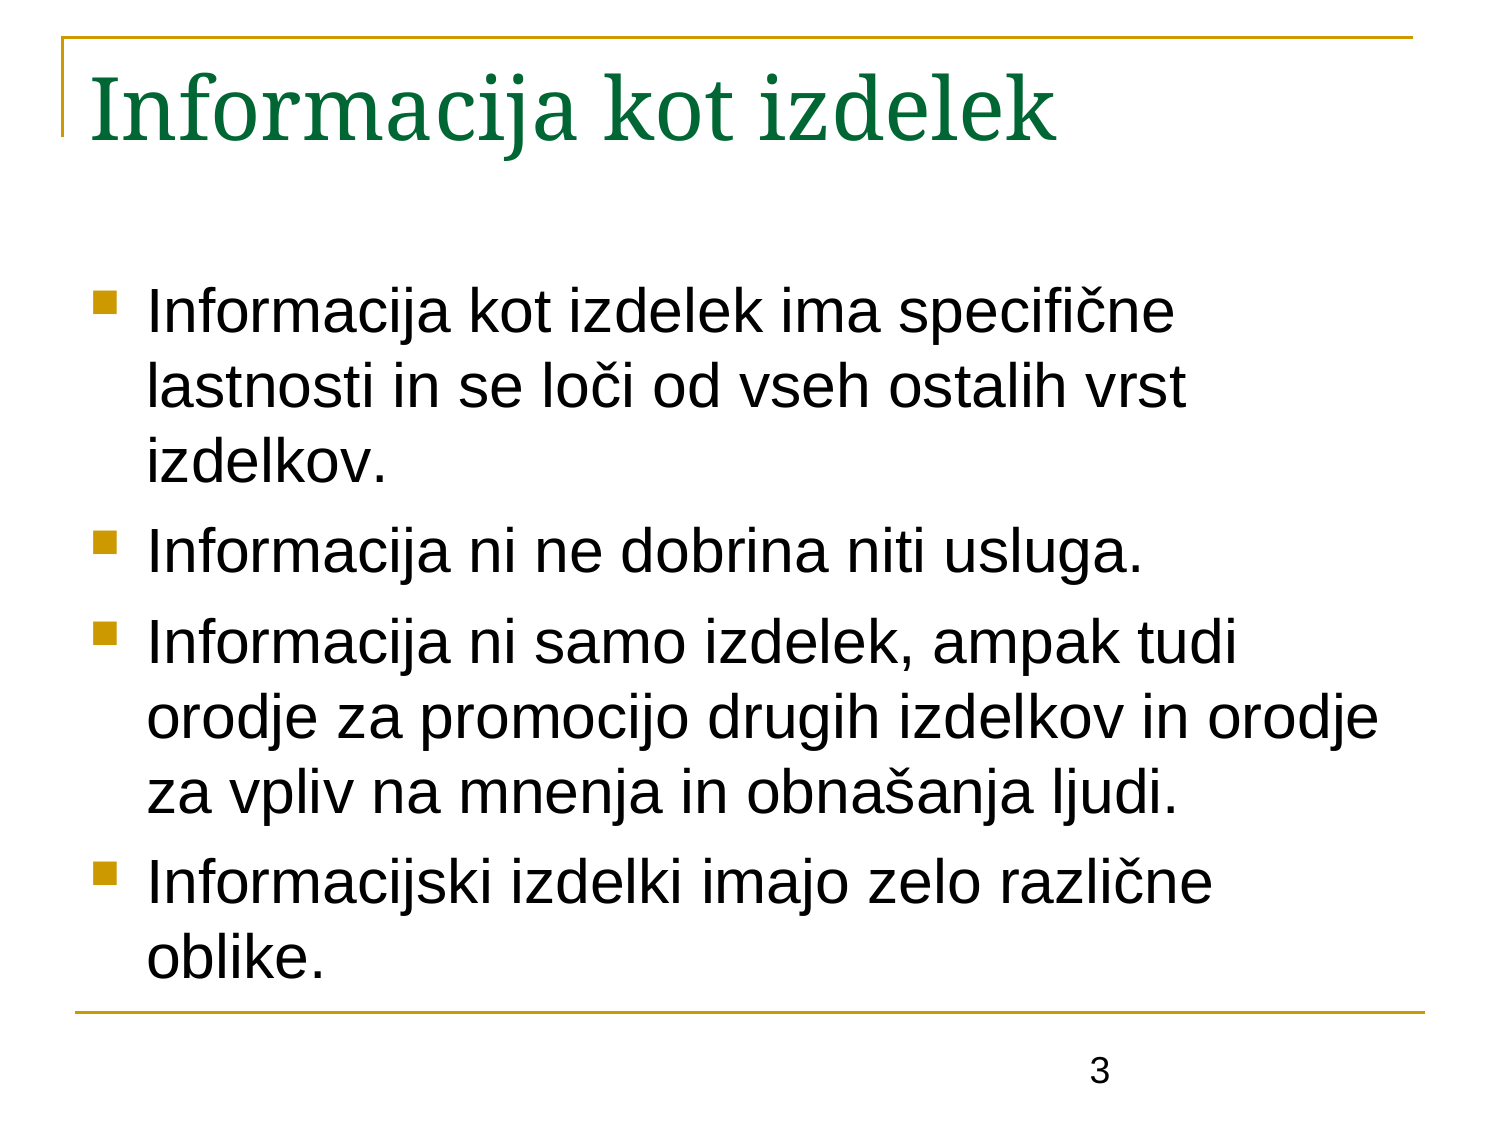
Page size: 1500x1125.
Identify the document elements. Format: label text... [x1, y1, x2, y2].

list Informacija kot izdelek ima specifične lastnosti in se loči od vseh ostalih vrst izdelkov. Informacija ni ne dobrina niti usluga. Informacija ni samo izdelek, ampak tudi orodje za promocijo drugih izdelkov in orodje za vpliv na mnenja in obnašanja ljudi. Informacijski izdelki imajo zelo različne oblike. [75, 262, 1426, 1006]
title Informacija kot izdelek [75, 45, 1426, 233]
